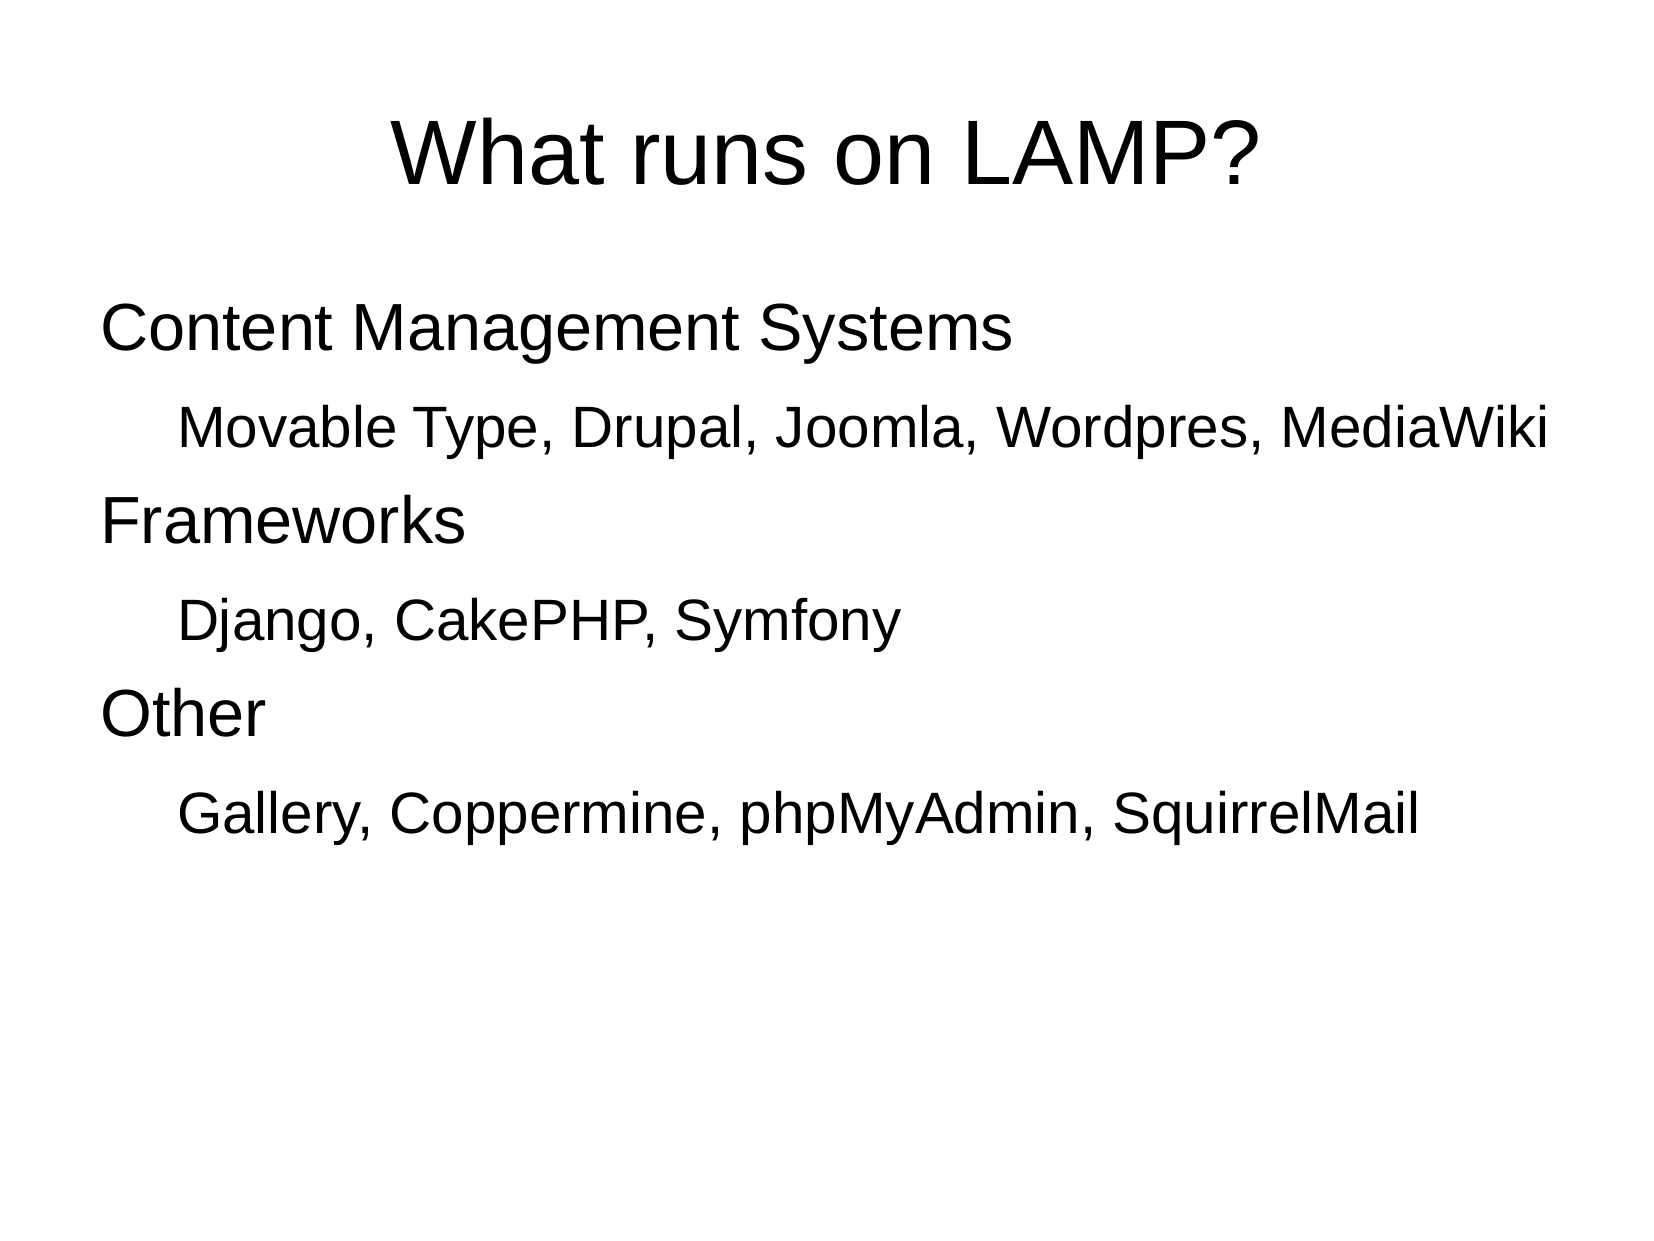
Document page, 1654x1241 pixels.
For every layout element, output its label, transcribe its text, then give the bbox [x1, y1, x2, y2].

title What runs on LAMP? [82, 56, 1571, 250]
list Content Management Systems Movable Type, Drupal, Joomla, Wordpres, MediaWiki Frameworks Django, CakePHP, Symfony Other Gallery, Coppermine, phpMyAdmin, SquirrelMail [82, 290, 1571, 1094]
